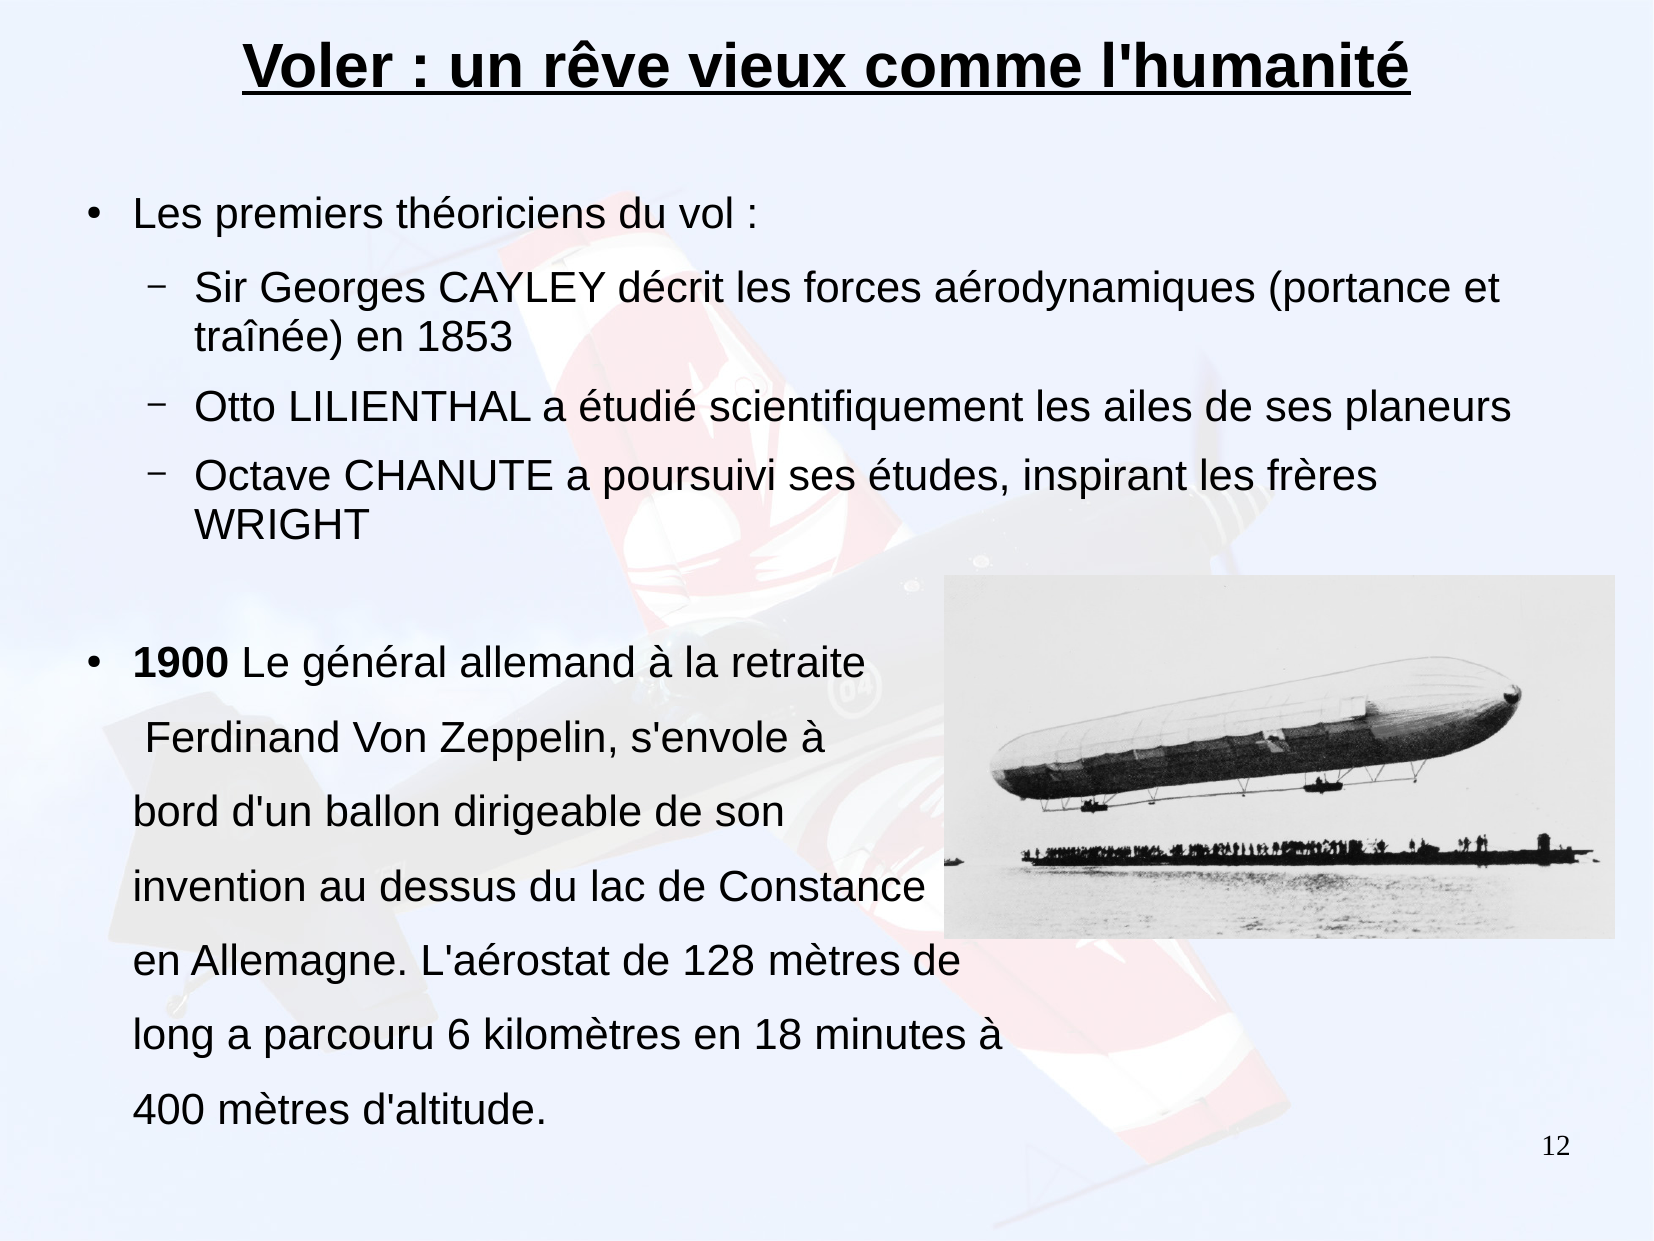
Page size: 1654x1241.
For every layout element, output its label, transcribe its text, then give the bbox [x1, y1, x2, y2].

title Voler : un rêve vieux comme l'humanité [82, 31, 1571, 101]
picture [0, 0, 1654, 1241]
list Les premiers théoriciens du vol : Sir Georges CAYLEY décrit les forces aérodynamiques (portance et traînée) en 1853 Otto LILIENTHAL a étudié scientifiquement les ailes de ses planeurs Octave CHANUTE a poursuivi ses études, inspirant les frères WRIGHT 1900 Le général allemand à la retraite Ferdinand Von Zeppelin, s'envole à bord d'un ballon dirigeable de son invention au dessus du lac de Constance en Allemagne. L'aérostat de 128 mètres de long a parcouru 6 kilomètres en 18 minutes à 400 mètres d'altitude. [70, 188, 1560, 1134]
